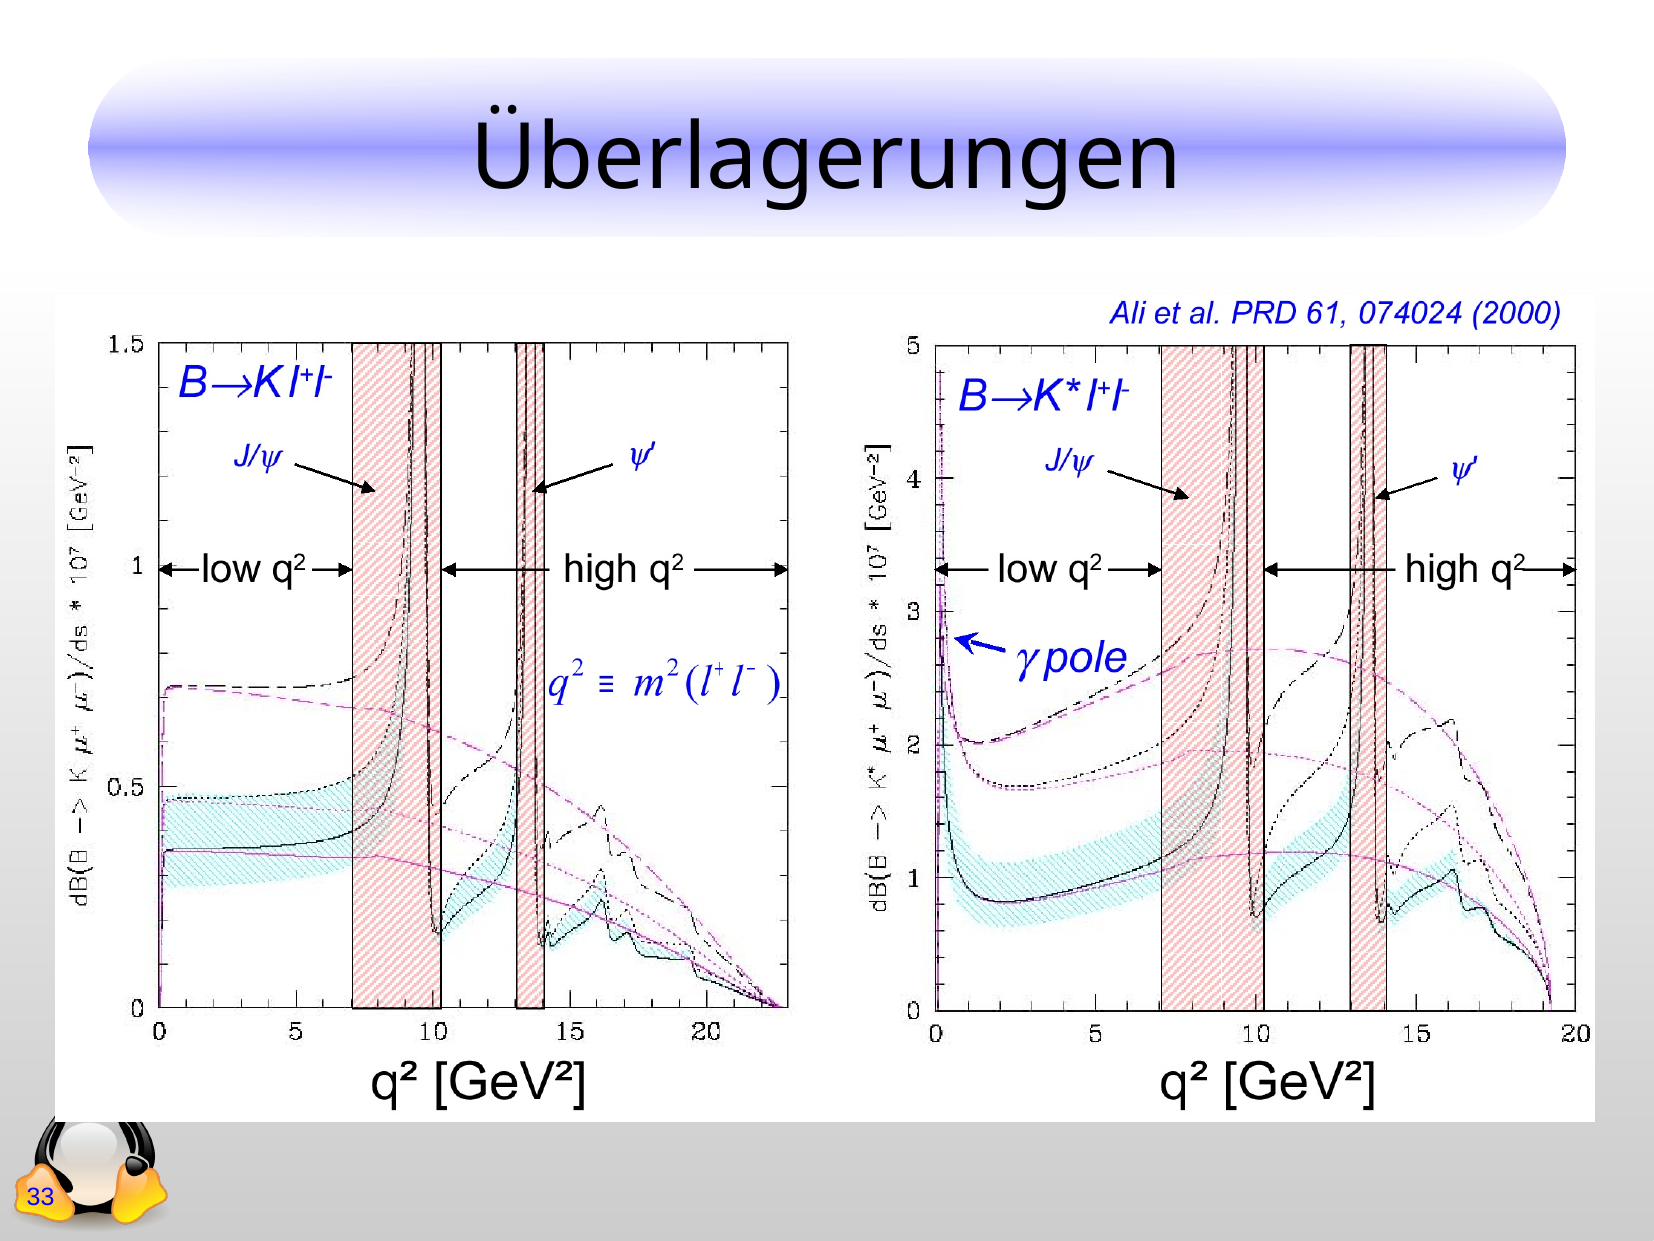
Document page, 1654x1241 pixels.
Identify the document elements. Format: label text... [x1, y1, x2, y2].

picture [2, 295, 1595, 1241]
title Überlagerungen [82, 56, 1571, 250]
